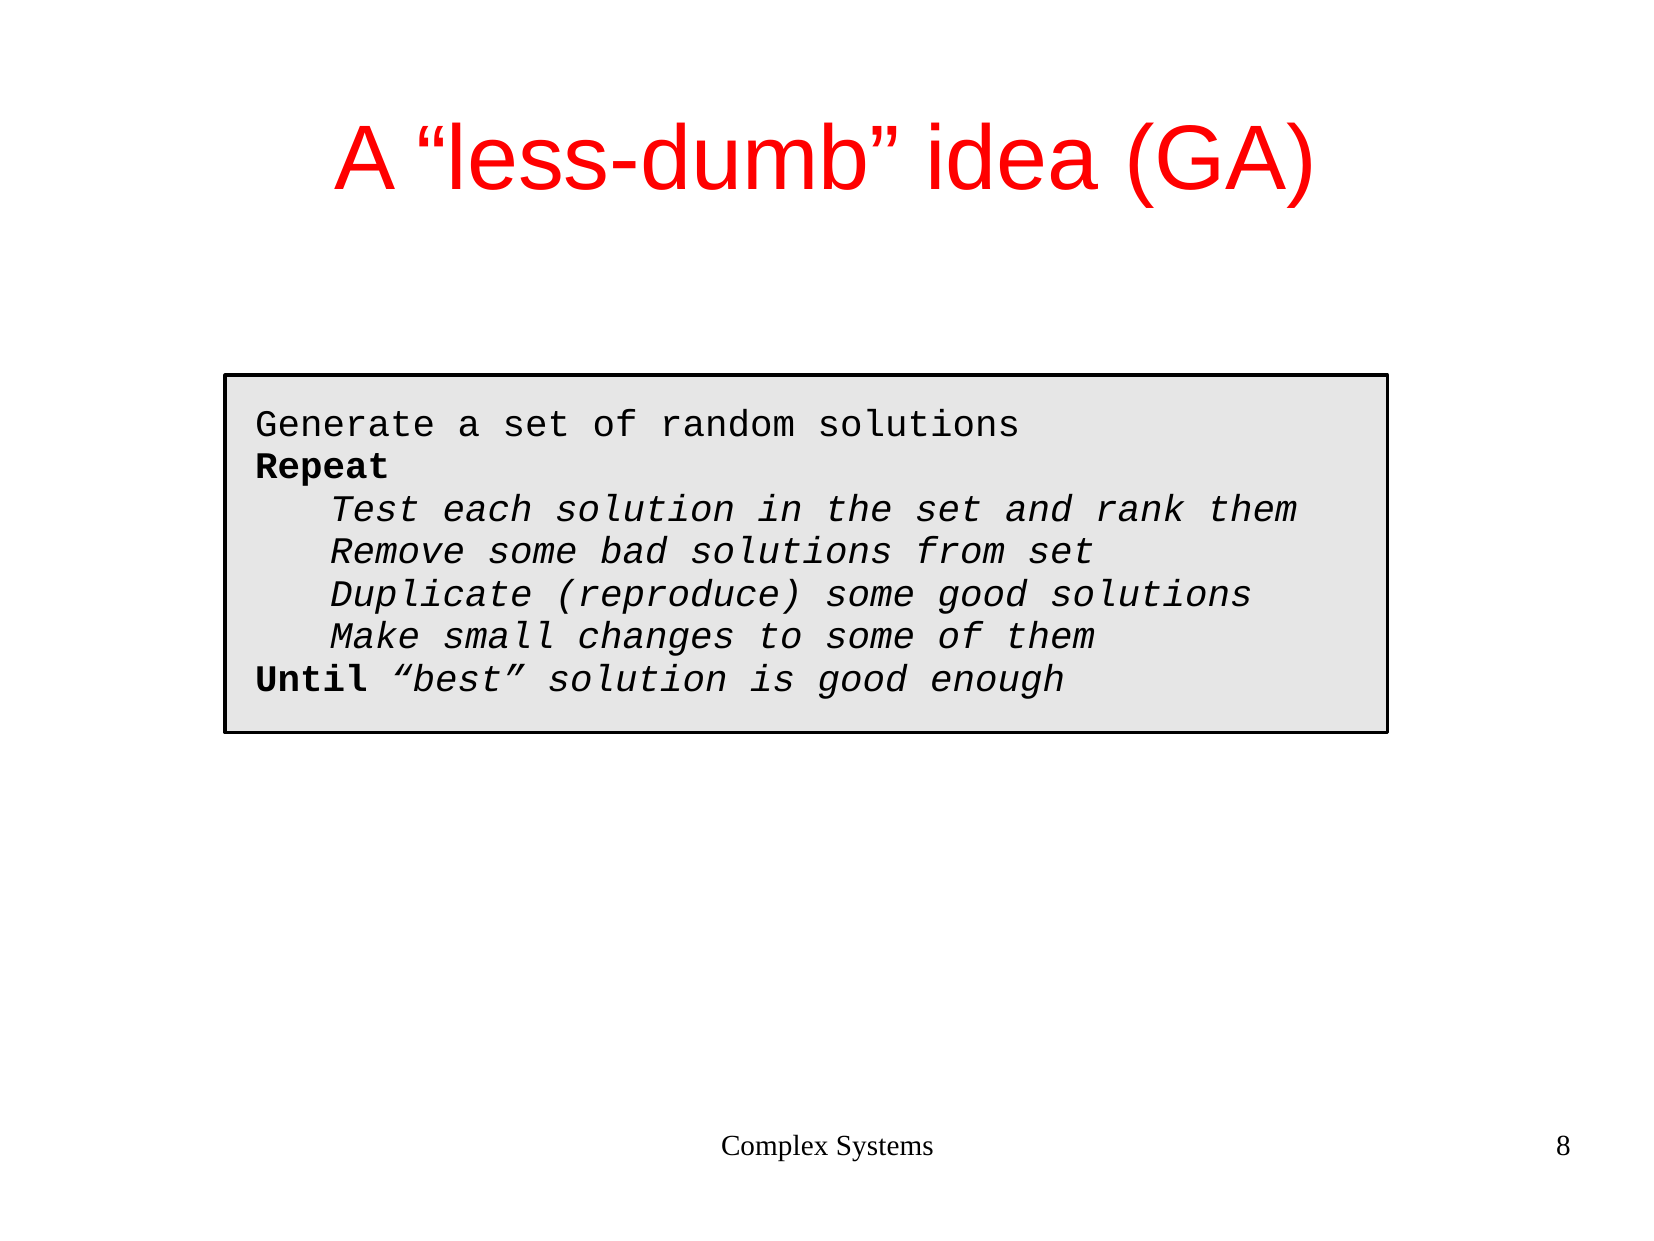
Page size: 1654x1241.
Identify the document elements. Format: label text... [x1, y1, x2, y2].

text_box Generate a set of random solutions Repeat Test each solution in the set and rank them Remove some bad solutions from set Duplicate (reproduce) some good solutions Make small changes to some of them Until “best” solution is good enough [225, 375, 1388, 733]
title A “less-dumb” idea (GA) [82, 49, 1571, 257]
